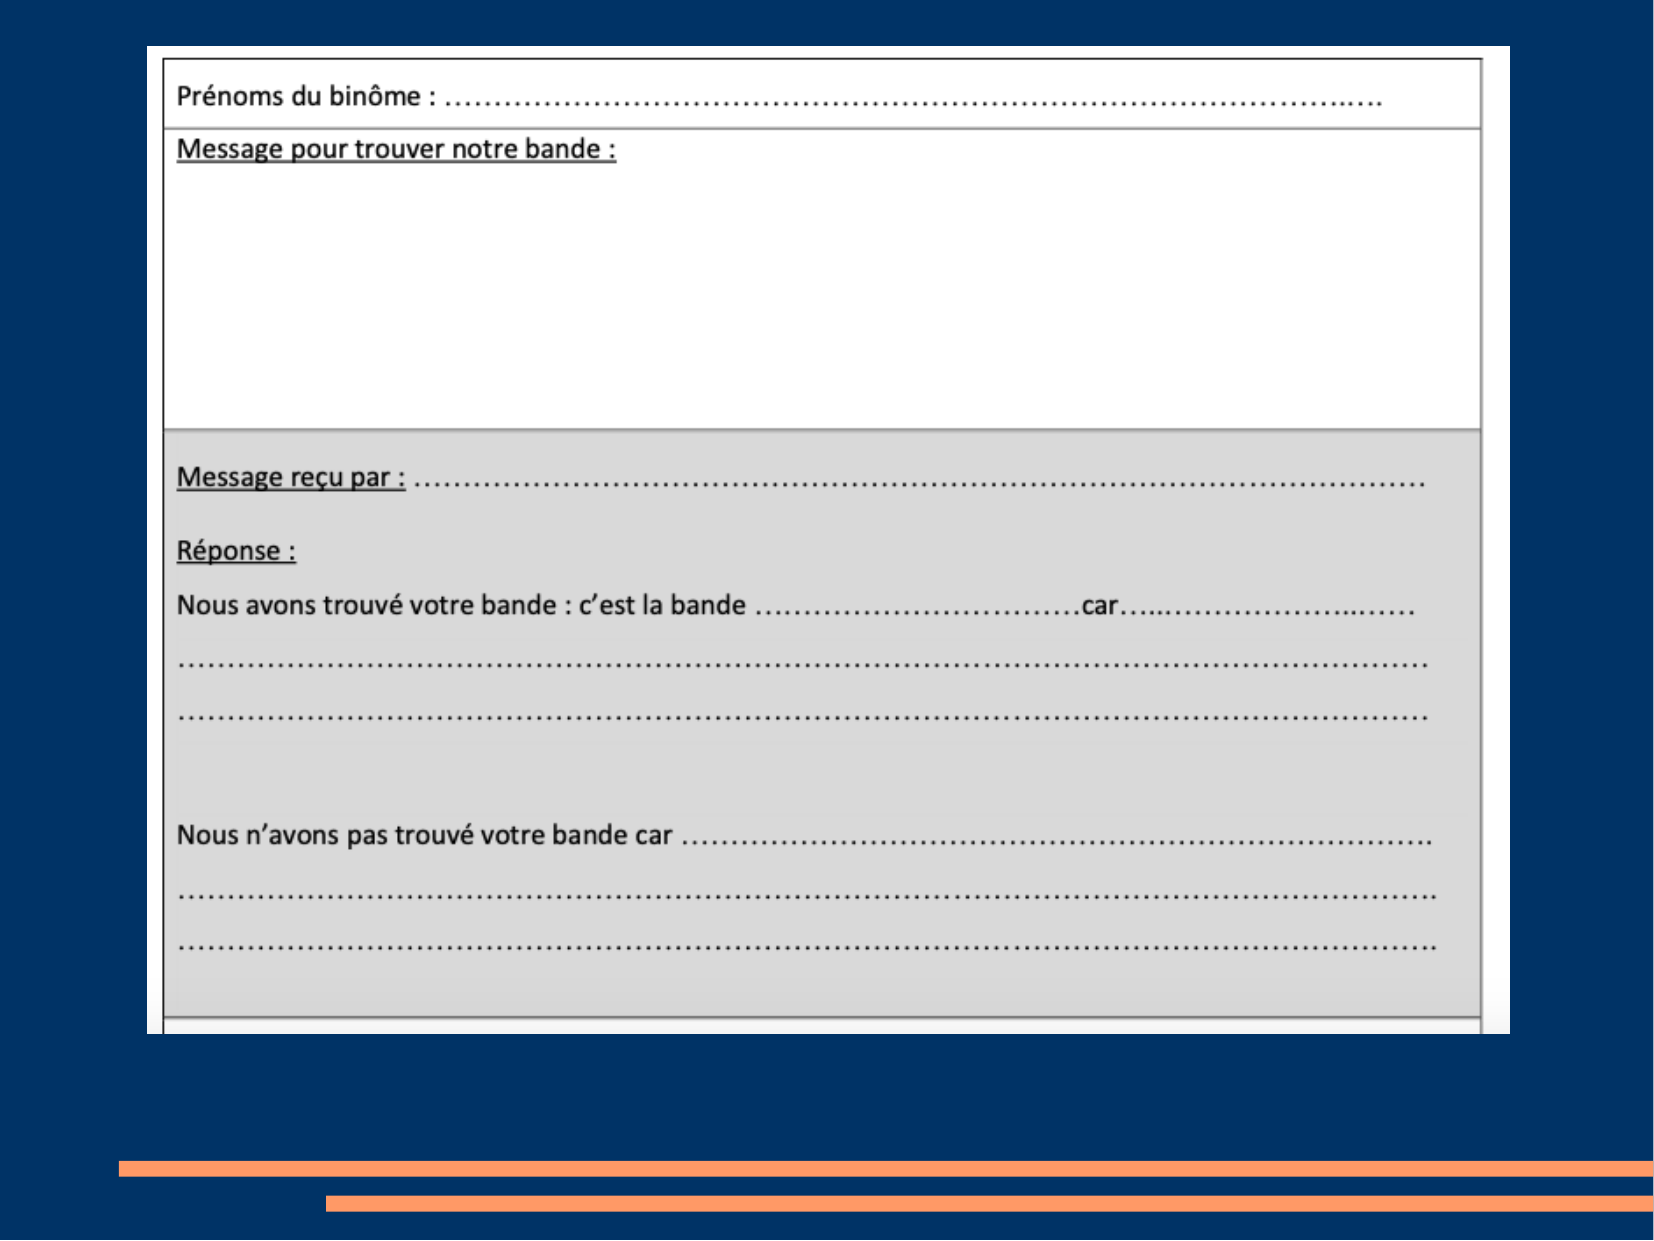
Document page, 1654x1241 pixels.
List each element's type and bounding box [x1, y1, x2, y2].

picture [147, 46, 1510, 1034]
